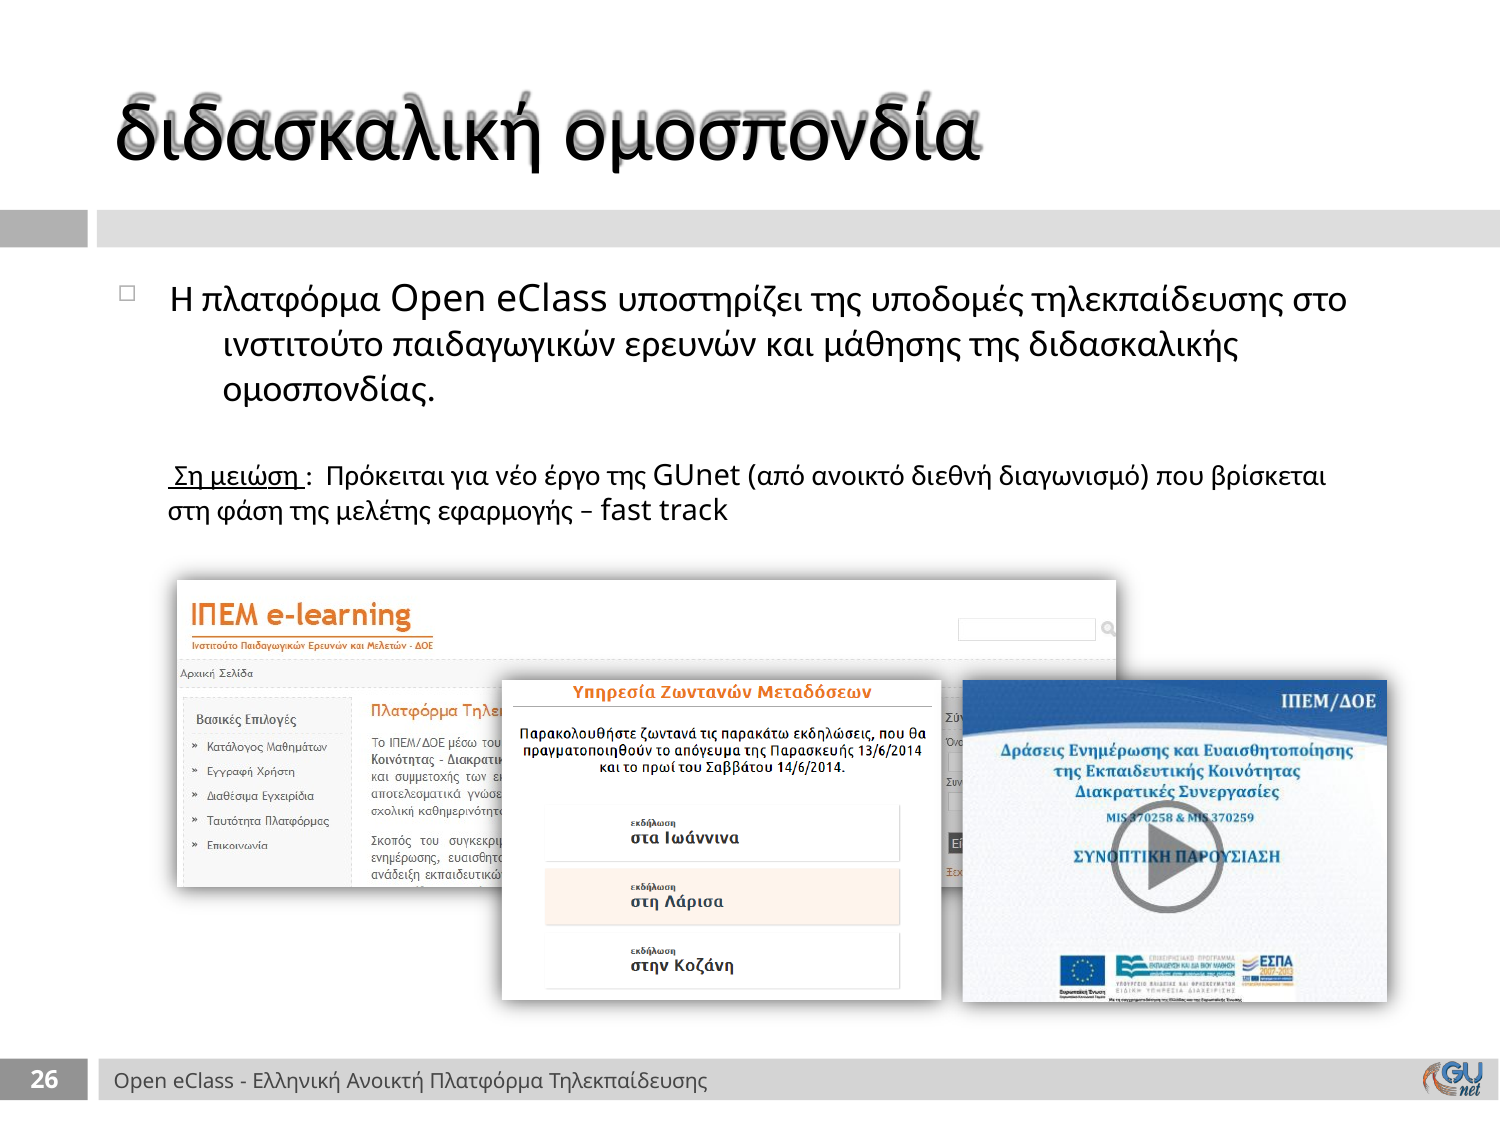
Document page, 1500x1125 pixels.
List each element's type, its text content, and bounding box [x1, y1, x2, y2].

text_box 26 [26, 1063, 62, 1093]
title διδασκαλική ομοσπονδία [89, 77, 1411, 165]
text_box [98, 1058, 1499, 1101]
text_box [63, 42, 1056, 177]
text_box Open eClass - Ελληνική Ανοικτή Πλατφόρμα Τηλεκπαίδευσης [111, 1068, 753, 1094]
text_box Η πλατφόρμα Open eClass υποστηρίζει της υποδομές τηλεκπαίδευσης στο ινστιτούτο παιδαγωγικών ερευνών και μάθησης της διδασκαλικής ομοσπονδίας. Ση μειώση : Πρόκειται για νέο έργο της GUnet (από ανοικτό διεθνή διαγωνισμό) που βρίσκεται στη φάση της μελέτης εφαρμογής – fast track [113, 273, 1400, 477]
text_box [146, 550, 1418, 1033]
text_box [0, 1058, 88, 1101]
